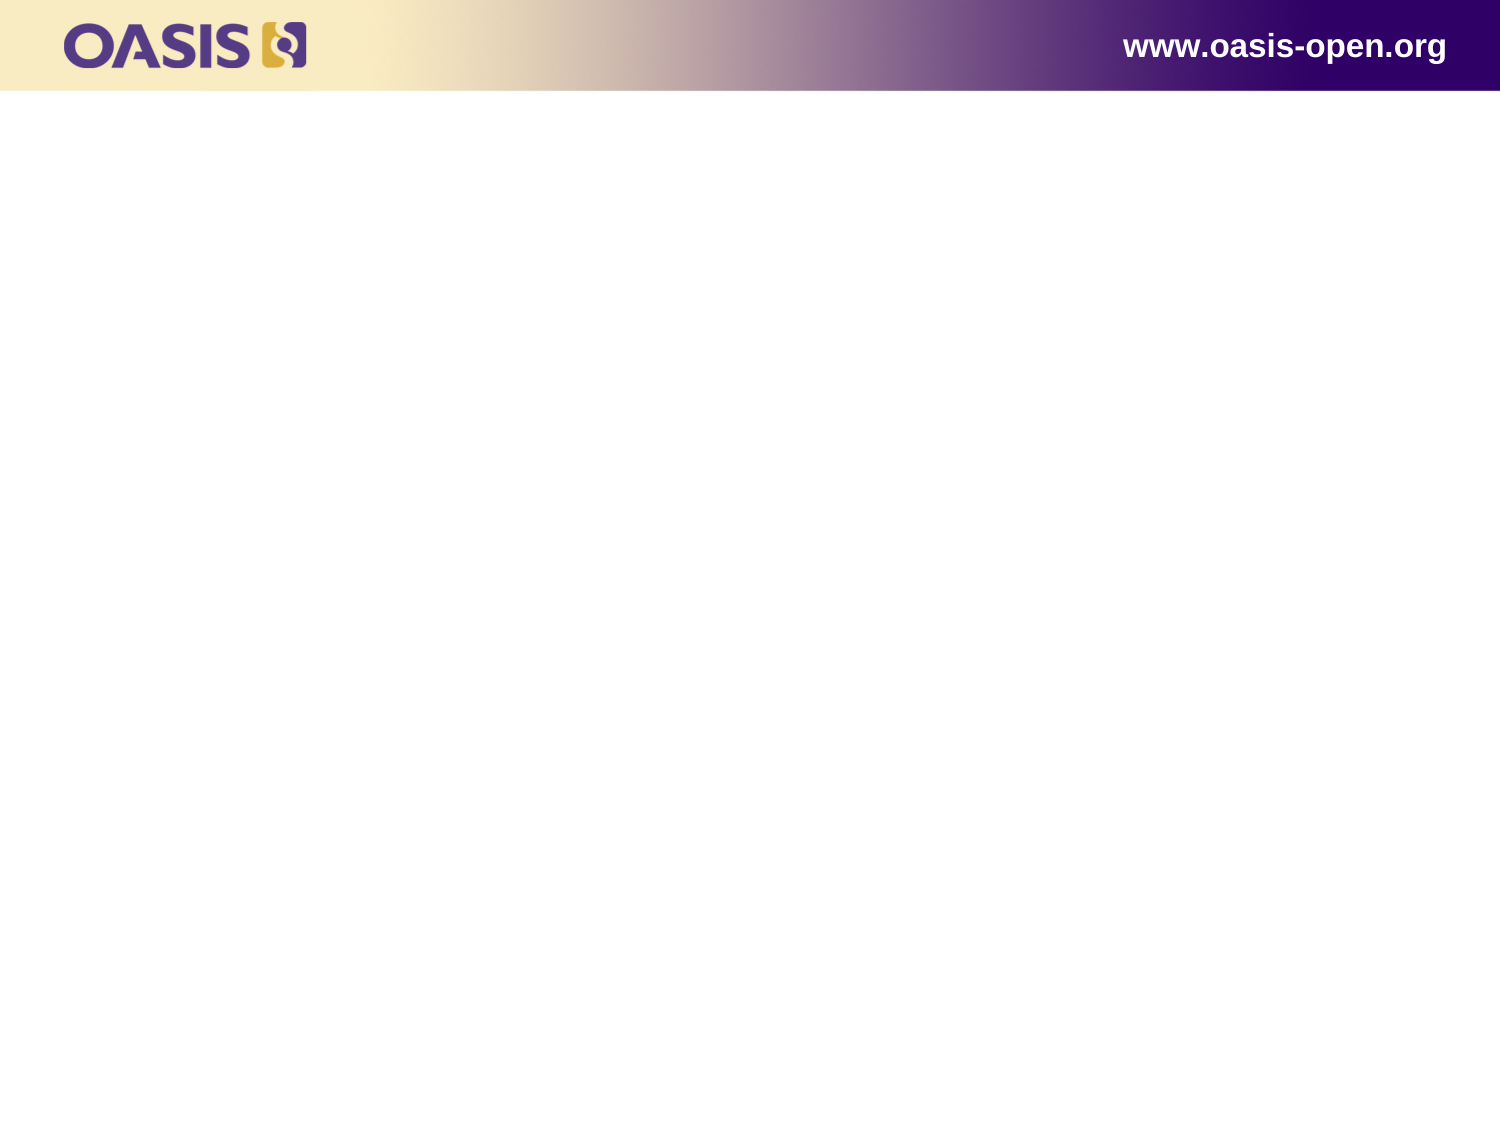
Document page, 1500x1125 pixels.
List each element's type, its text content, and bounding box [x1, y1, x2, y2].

picture [0, 0, 1500, 1125]
text_box www.oasis-open.org [1108, 19, 1463, 73]
